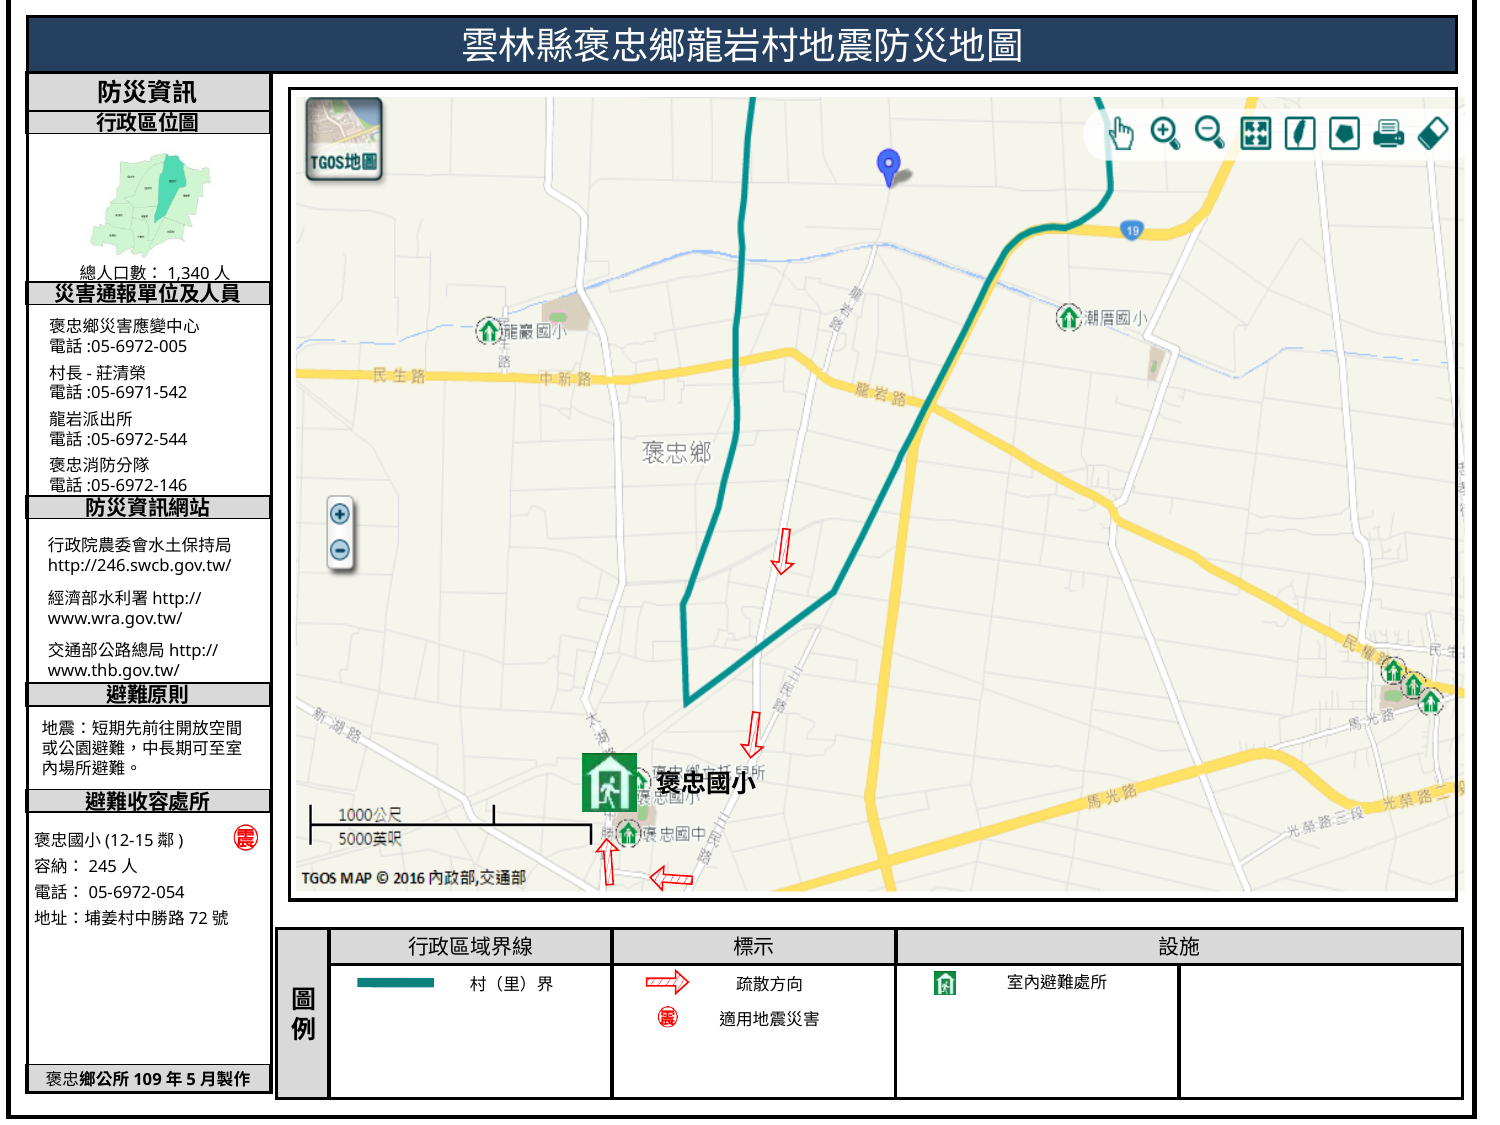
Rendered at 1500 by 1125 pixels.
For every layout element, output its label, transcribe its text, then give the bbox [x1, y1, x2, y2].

text_box [596, 839, 619, 885]
text_box [771, 528, 794, 575]
text_box 地震：短期先前往開放空間或公園避難，中長期可至室內場所避難。 [26, 710, 274, 786]
text_box 室內避難處所 [917, 964, 1197, 1001]
text_box 設施 [895, 930, 1461, 963]
text_box [646, 970, 689, 994]
text_box 防災資訊 [29, 74, 270, 110]
text_box 疏散方向 [641, 966, 899, 1001]
text_box 褒忠鄉公所109年5月製作 [29, 1064, 270, 1091]
text_box 適用地震災害 [640, 1001, 899, 1037]
text_box [650, 866, 693, 891]
text_box 避難原則 [29, 683, 270, 706]
text_box 行政區位圖 [29, 110, 270, 134]
text_box 避難收容處所 [29, 789, 270, 813]
text_box 行政院農委會水土保持局http://246.swcb.gov.tw/ 經濟部水利署http://www.wra.gov.tw/ 交通部公路總局http://www.thb.gov.tw/ [33, 527, 280, 688]
text_box 褒忠鄉災害應變中心 電話:05-6972-005 村長-莊清榮 電話:05-6971-542 龍岩派出所 電話:05-6972-544 褒忠消防分隊 電話:05-6972-146 [34, 308, 278, 503]
picture [62, 148, 238, 263]
text_box 標示 [613, 930, 895, 965]
text_box 褒忠國小 [641, 760, 784, 806]
text_box 村（里）界 [382, 966, 641, 1002]
text_box 災害通報單位及人員 [29, 281, 270, 305]
text_box 行政區域界線 [328, 930, 613, 965]
text_box 雲林縣褒忠鄉龍岩村地震防災地圖 [27, 16, 1457, 73]
picture [291, 97, 1455, 892]
text_box 防災資訊網站 [29, 495, 270, 519]
picture [1458, 97, 1465, 892]
text_box 總人口數：1,340人 [63, 255, 247, 291]
text_box 褒忠國小(12-15鄰) 容納：245人 電話：05-6972-054 地址：埔姜村中勝路72號 [19, 821, 263, 936]
text_box [741, 711, 763, 758]
text_box 圖例 [278, 930, 328, 1097]
picture [232, 822, 260, 852]
picture [656, 1005, 679, 1029]
